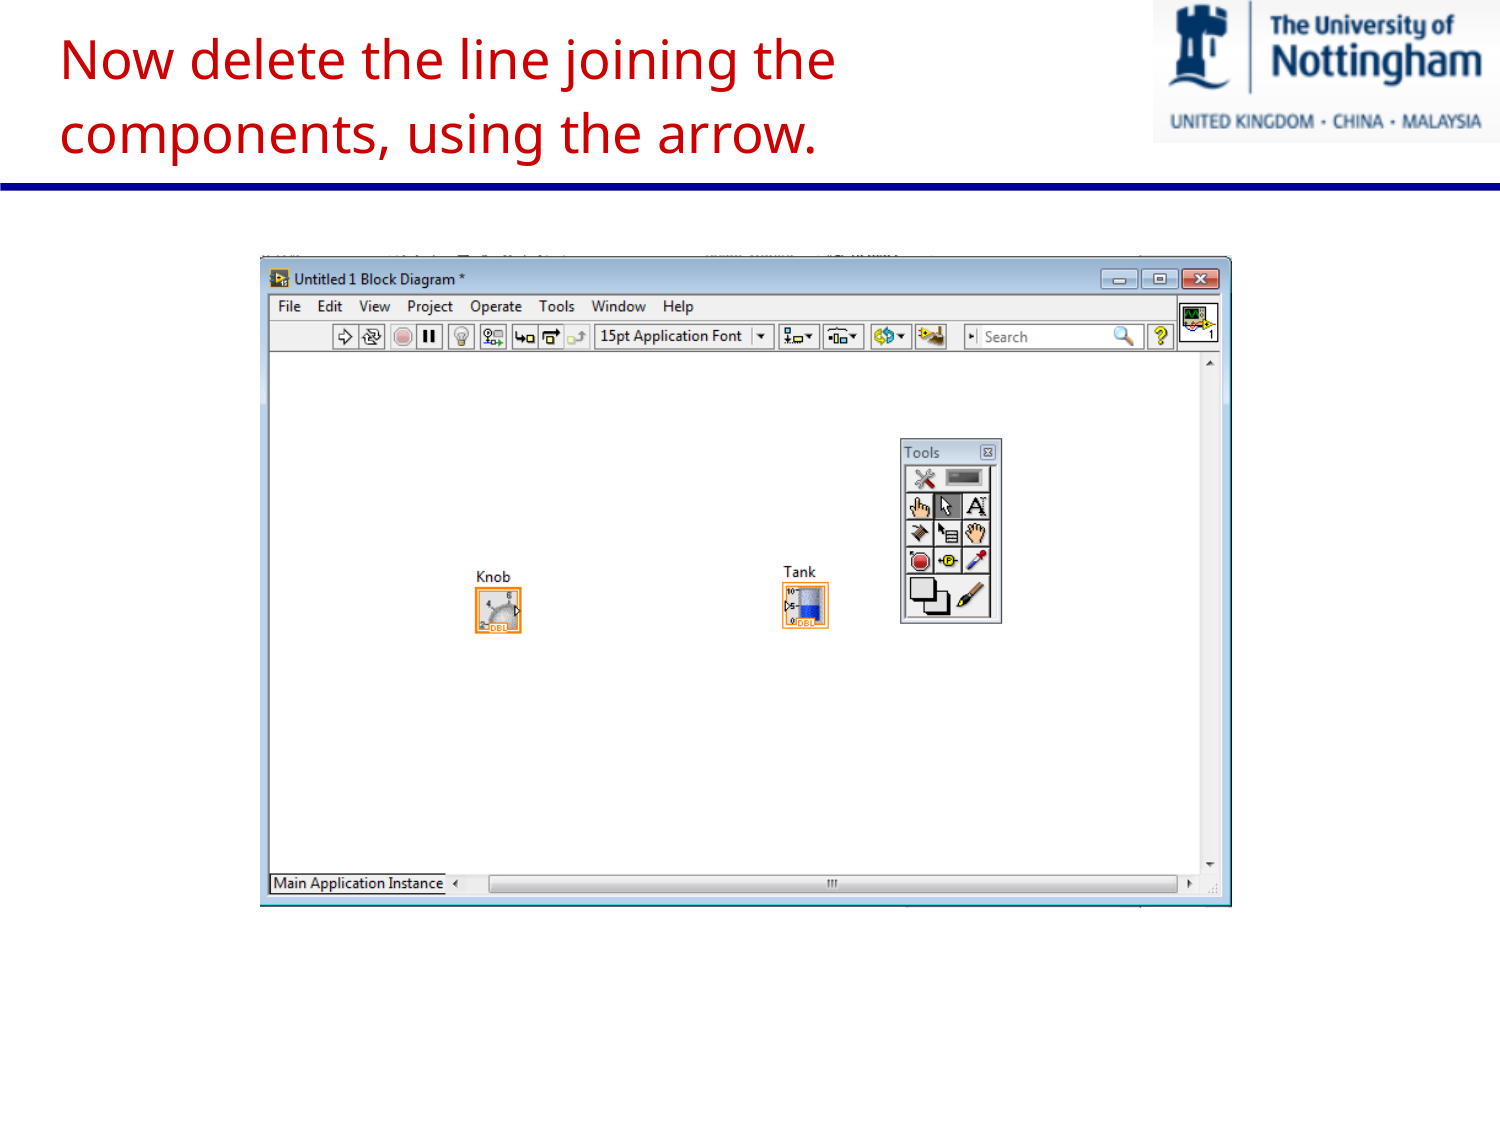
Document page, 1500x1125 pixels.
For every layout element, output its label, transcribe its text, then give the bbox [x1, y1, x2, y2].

picture [260, 255, 1232, 908]
picture [1153, 0, 1500, 143]
title Now delete the line joining the components, using the arrow. [59, 32, 1043, 159]
